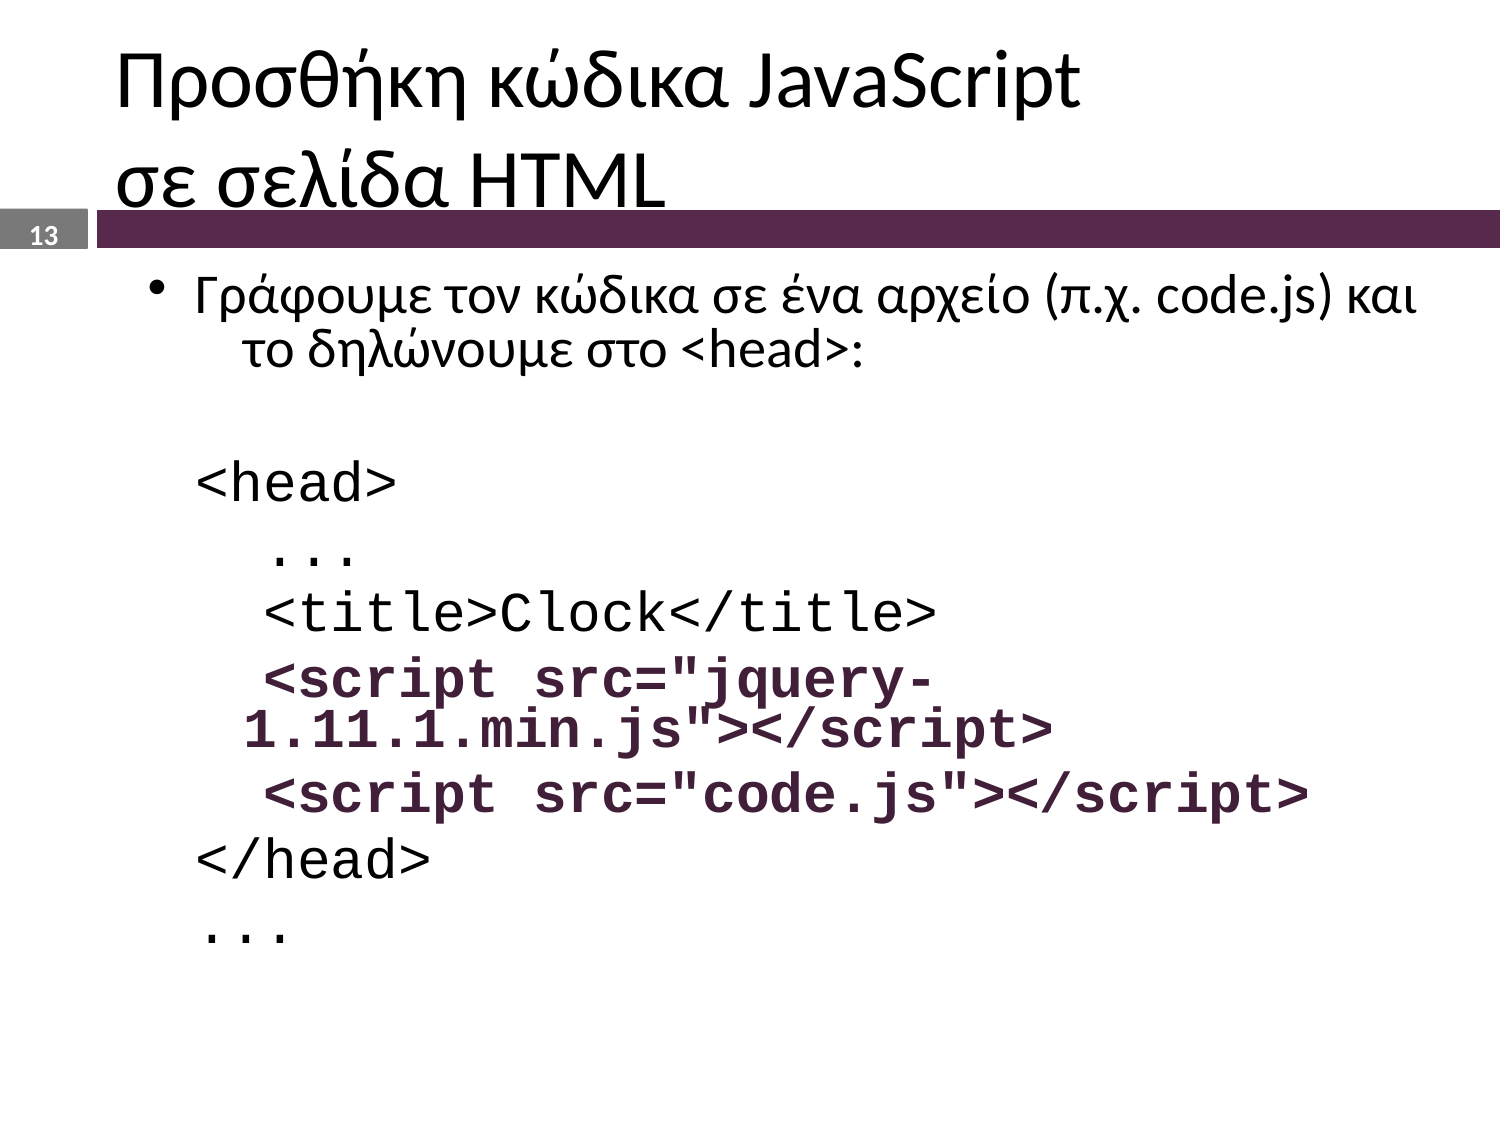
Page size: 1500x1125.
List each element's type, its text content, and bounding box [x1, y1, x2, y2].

list Γράφουμε τον κώδικα σε ένα αρχείο (π.χ. code.js) και το δηλώνουμε στο <head>: <head> ... <title>Clock</title> <script src="jquery-1.11.1.min.js"></script> <script src="code.js"></script> </head> ... [100, 262, 1438, 1000]
title Προσθήκη κώδικα JavaScript σε σελίδα HTML [100, 19, 1438, 182]
text_box [0, 208, 88, 249]
